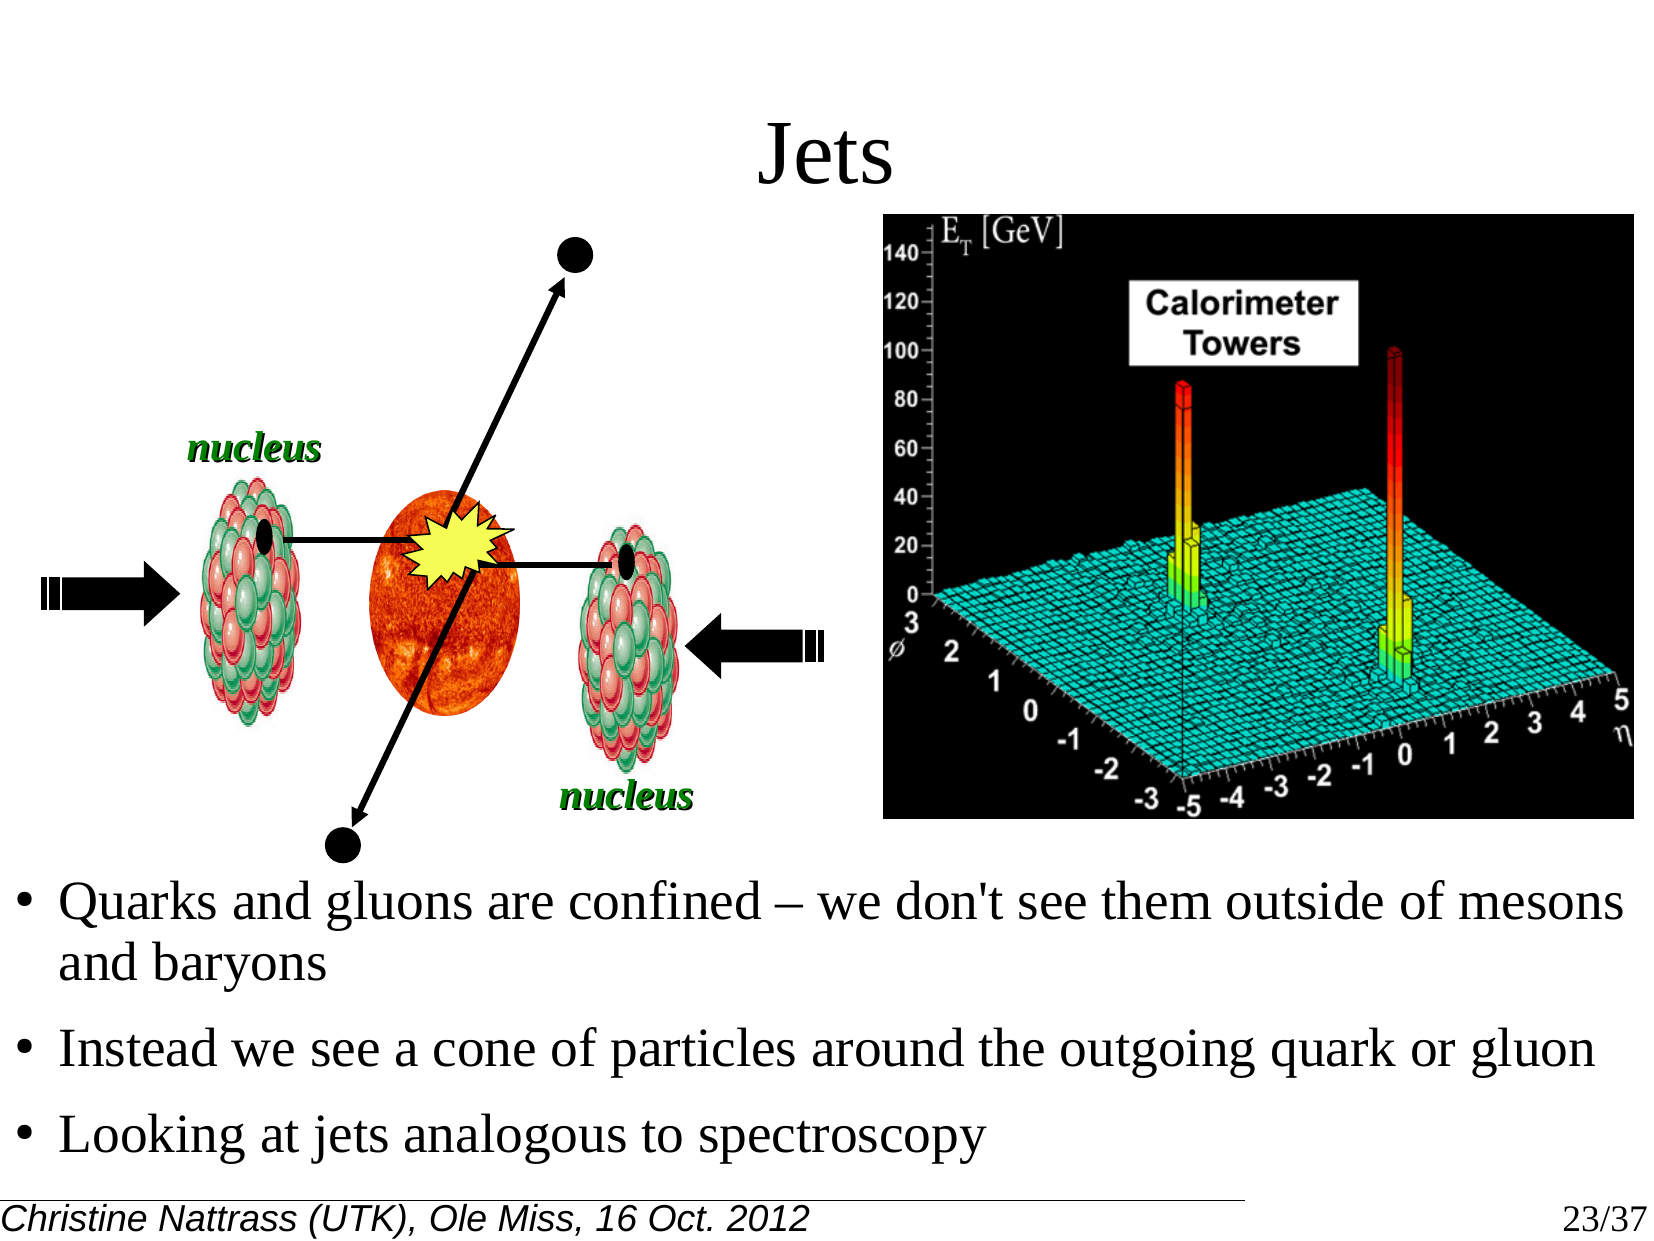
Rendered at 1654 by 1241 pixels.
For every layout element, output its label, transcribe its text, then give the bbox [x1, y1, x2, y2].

text_box [618, 544, 635, 580]
text_box [50, 578, 59, 609]
picture [369, 490, 459, 537]
text_box [819, 630, 823, 662]
list Quarks and gluons are confined – we don't see them outside of mesons and baryons Instead we see a cone of particles around the outgoing quark or gluon Looking at jets analogous to spectroscopy [0, 870, 1651, 1208]
picture [883, 214, 1634, 820]
text_box [63, 562, 180, 625]
text_box [256, 519, 272, 555]
text_box nucleus [171, 415, 337, 478]
picture [457, 490, 520, 562]
title Jets [82, 49, 1571, 257]
text_box [685, 614, 802, 678]
text_box [557, 237, 593, 273]
picture [369, 543, 470, 716]
text_box [806, 630, 815, 662]
text_box nucleus [544, 763, 709, 826]
picture [409, 568, 520, 716]
picture [198, 478, 304, 733]
text_box [42, 578, 46, 609]
text_box [401, 502, 515, 590]
text_box [325, 827, 361, 863]
picture [576, 509, 682, 763]
